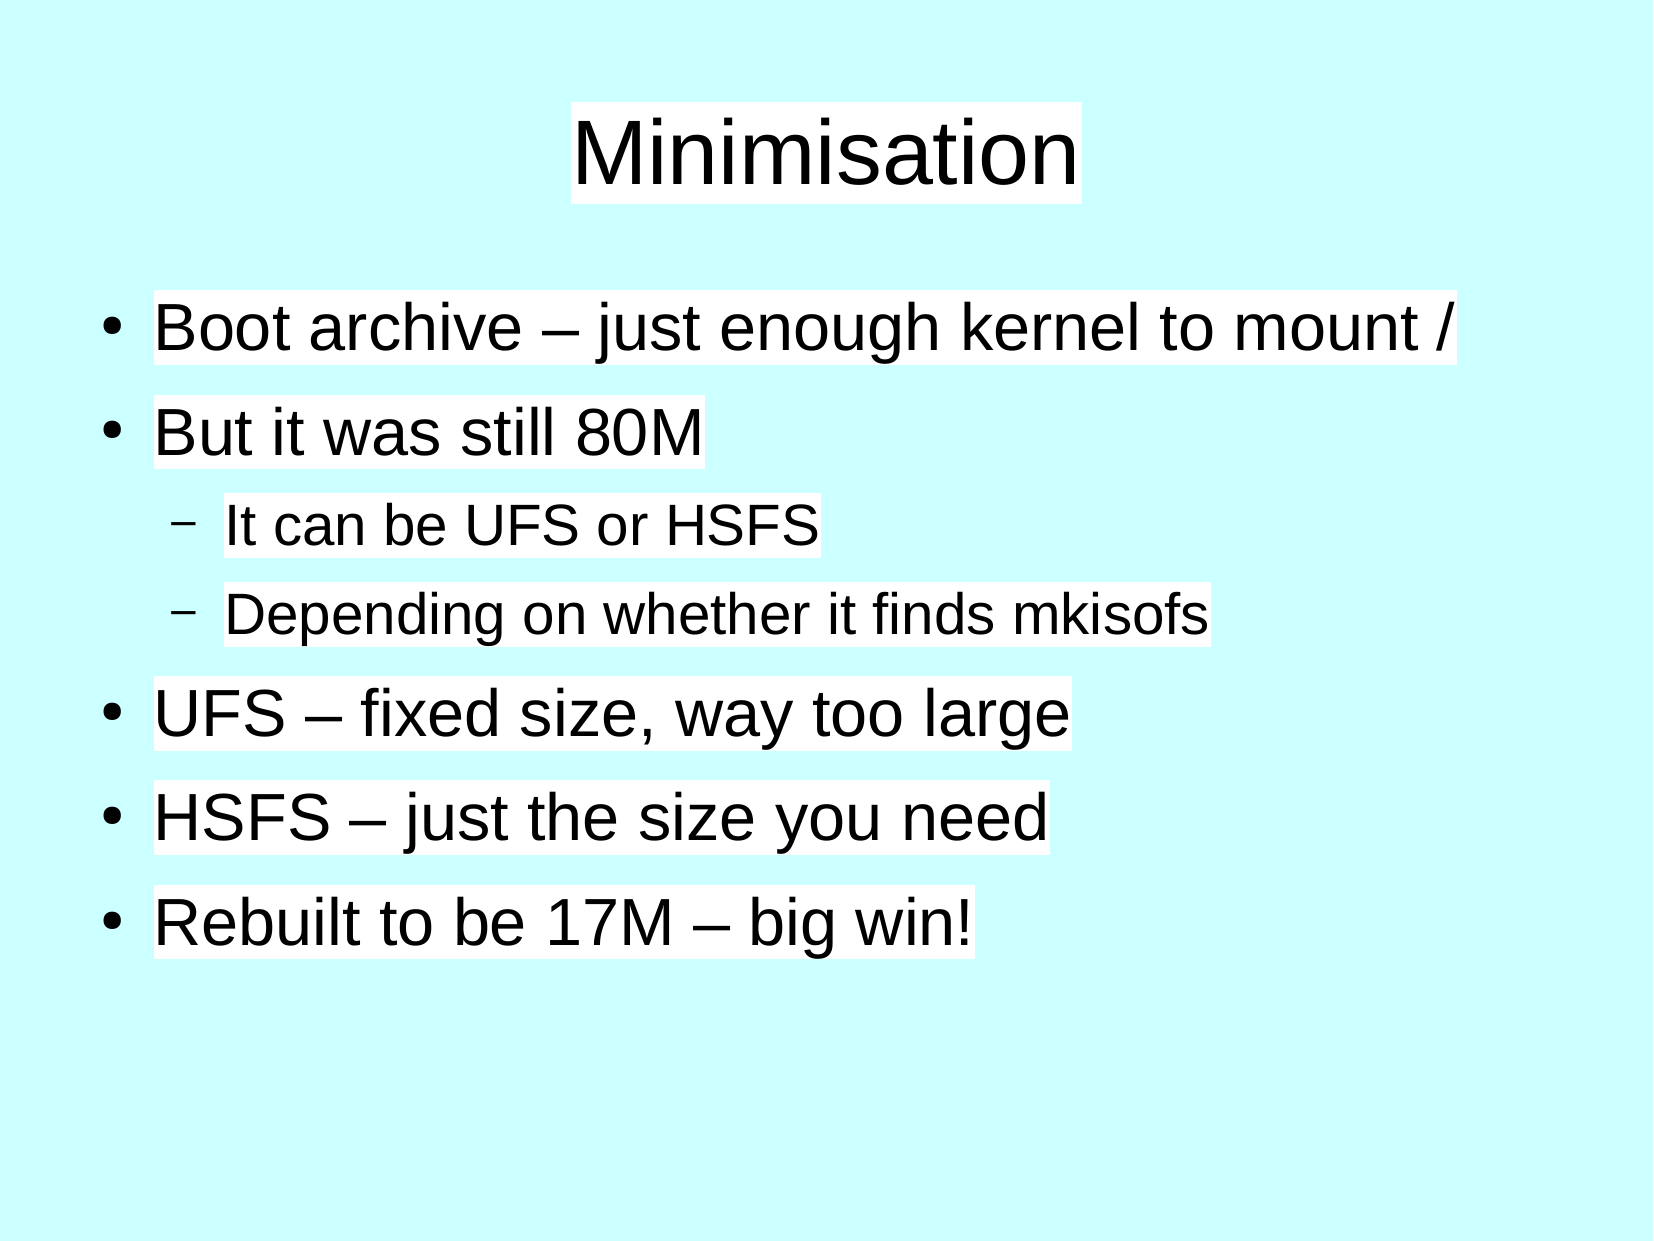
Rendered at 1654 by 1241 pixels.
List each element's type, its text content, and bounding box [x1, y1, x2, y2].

title Minimisation [82, 49, 1571, 257]
list Boot archive – just enough kernel to mount / But it was still 80M It can be UFS or HSFS Depending on whether it finds mkisofs UFS – fixed size, way too large HSFS – just the size you need Rebuilt to be 17M – big win! [82, 290, 1571, 1010]
